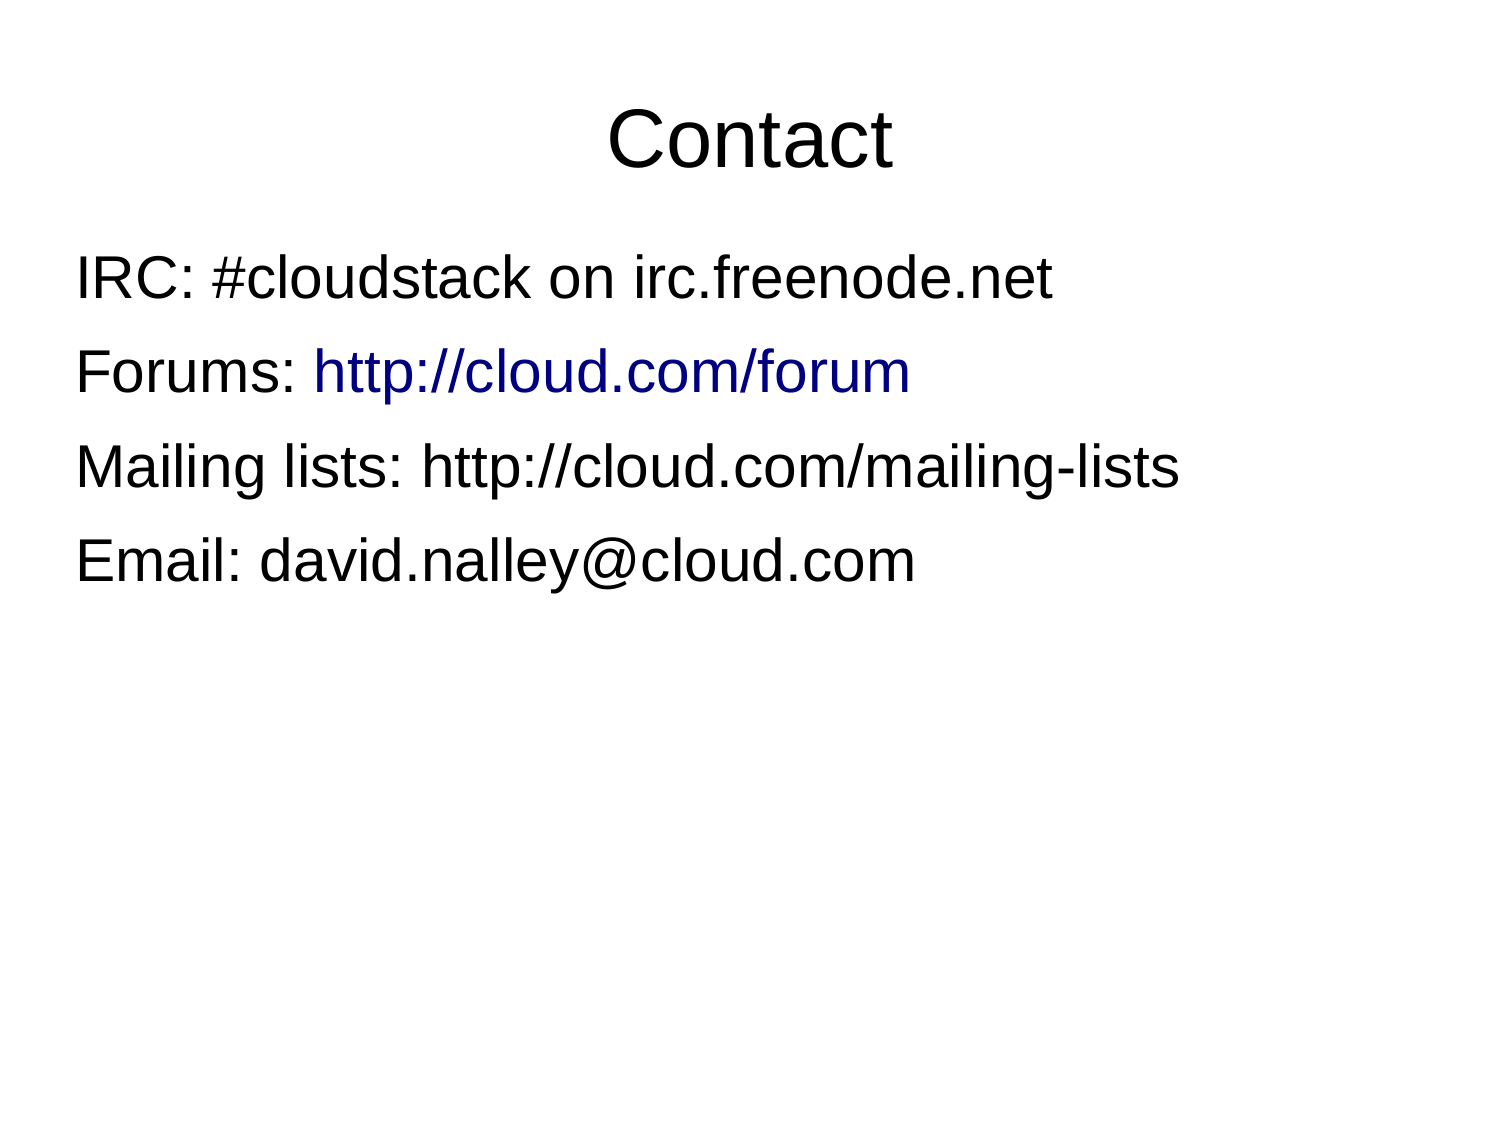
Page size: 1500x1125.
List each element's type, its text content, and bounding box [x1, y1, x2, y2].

list IRC: #cloudstack on irc.freenode.net Forums: http://cloud.com/forum Mailing lists: http://cloud.com/mailing-lists Email: david.nalley@cloud.com [75, 243, 1425, 1005]
title Contact [75, 44, 1425, 233]
